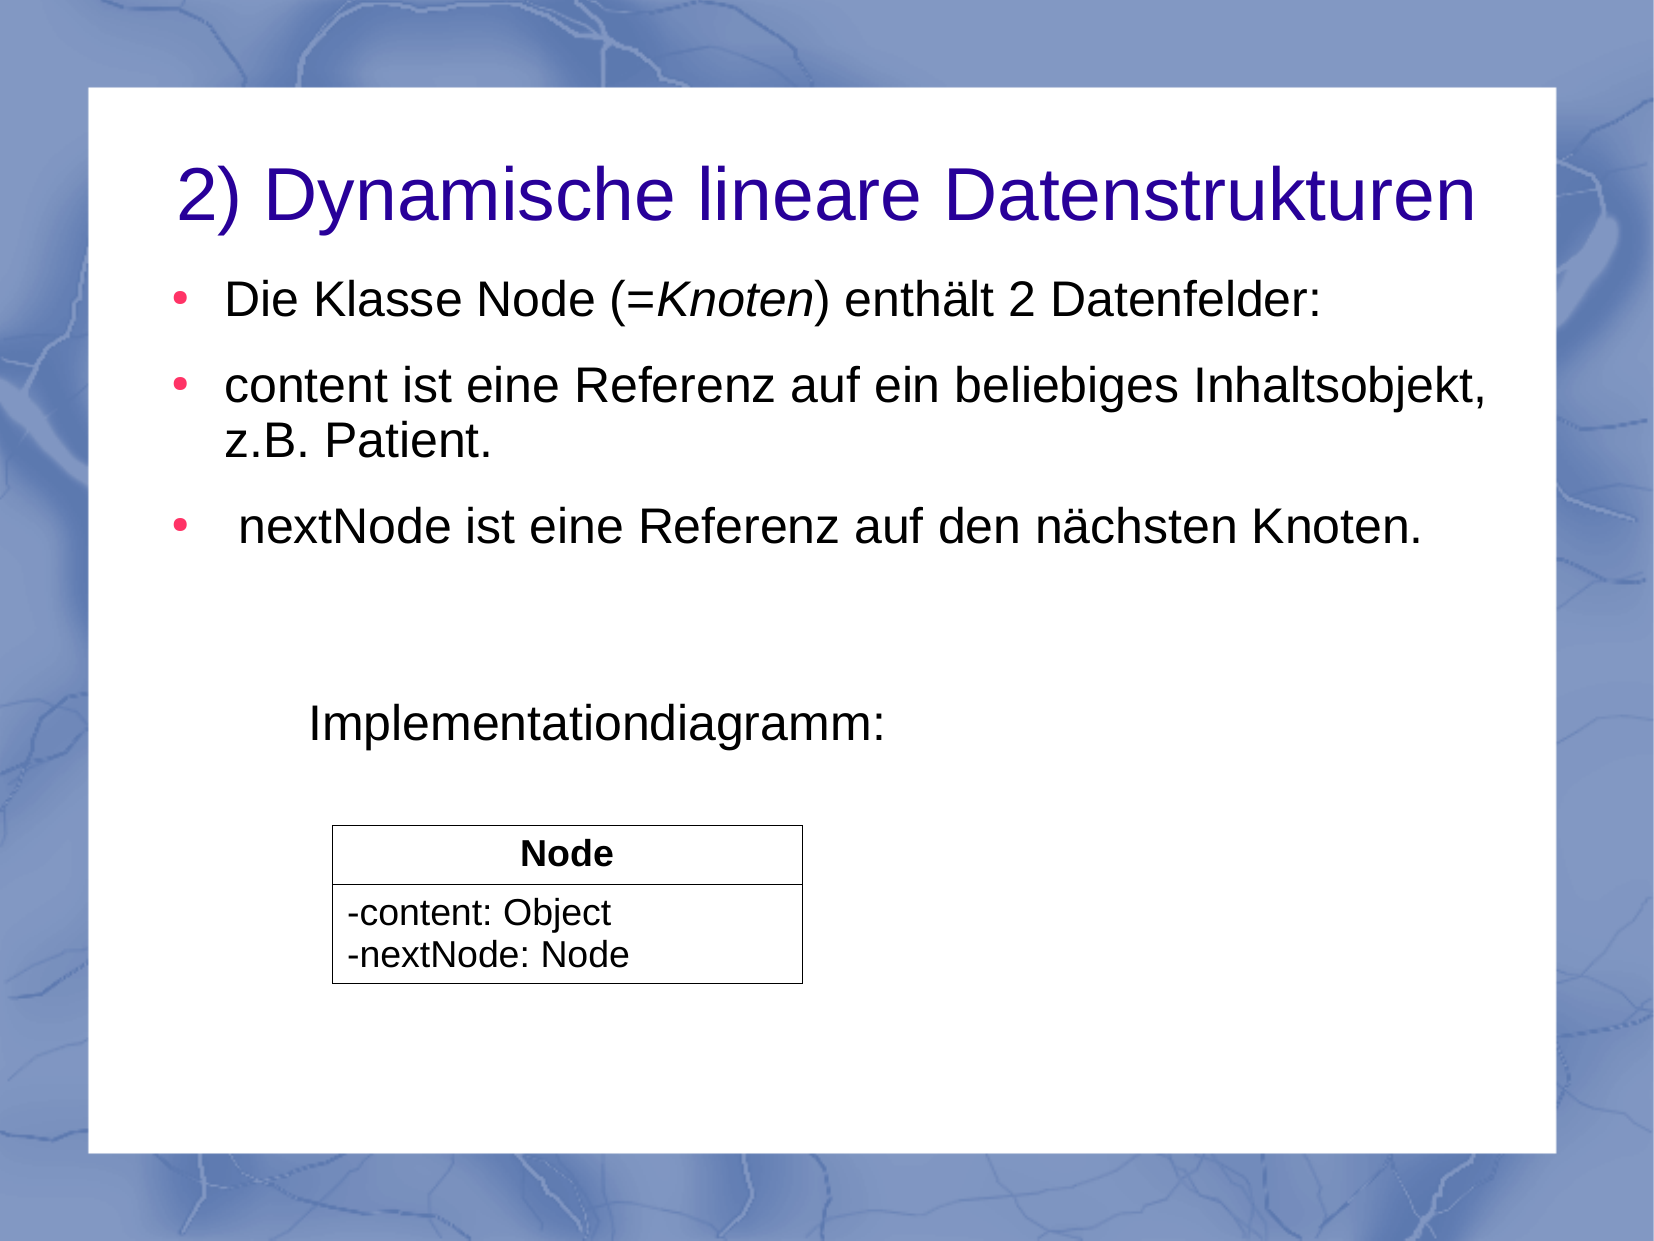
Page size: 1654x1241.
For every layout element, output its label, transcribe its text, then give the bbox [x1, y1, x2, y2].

table_header Node [333, 826, 802, 884]
picture [0, 0, 1654, 1241]
list Die Klasse Node (=Knoten) enthält 2 Datenfelder: content ist eine Referenz auf ein beliebiges Inhaltsobjekt, z.B. Patient. nextNode ist eine Referenz auf den nächsten Knoten. Implementationdiagramm: [153, 271, 1512, 751]
title 2) Dynamische lineare Datenstrukturen [118, 90, 1536, 298]
table_cell -content: Object -nextNode: Node [333, 885, 802, 983]
